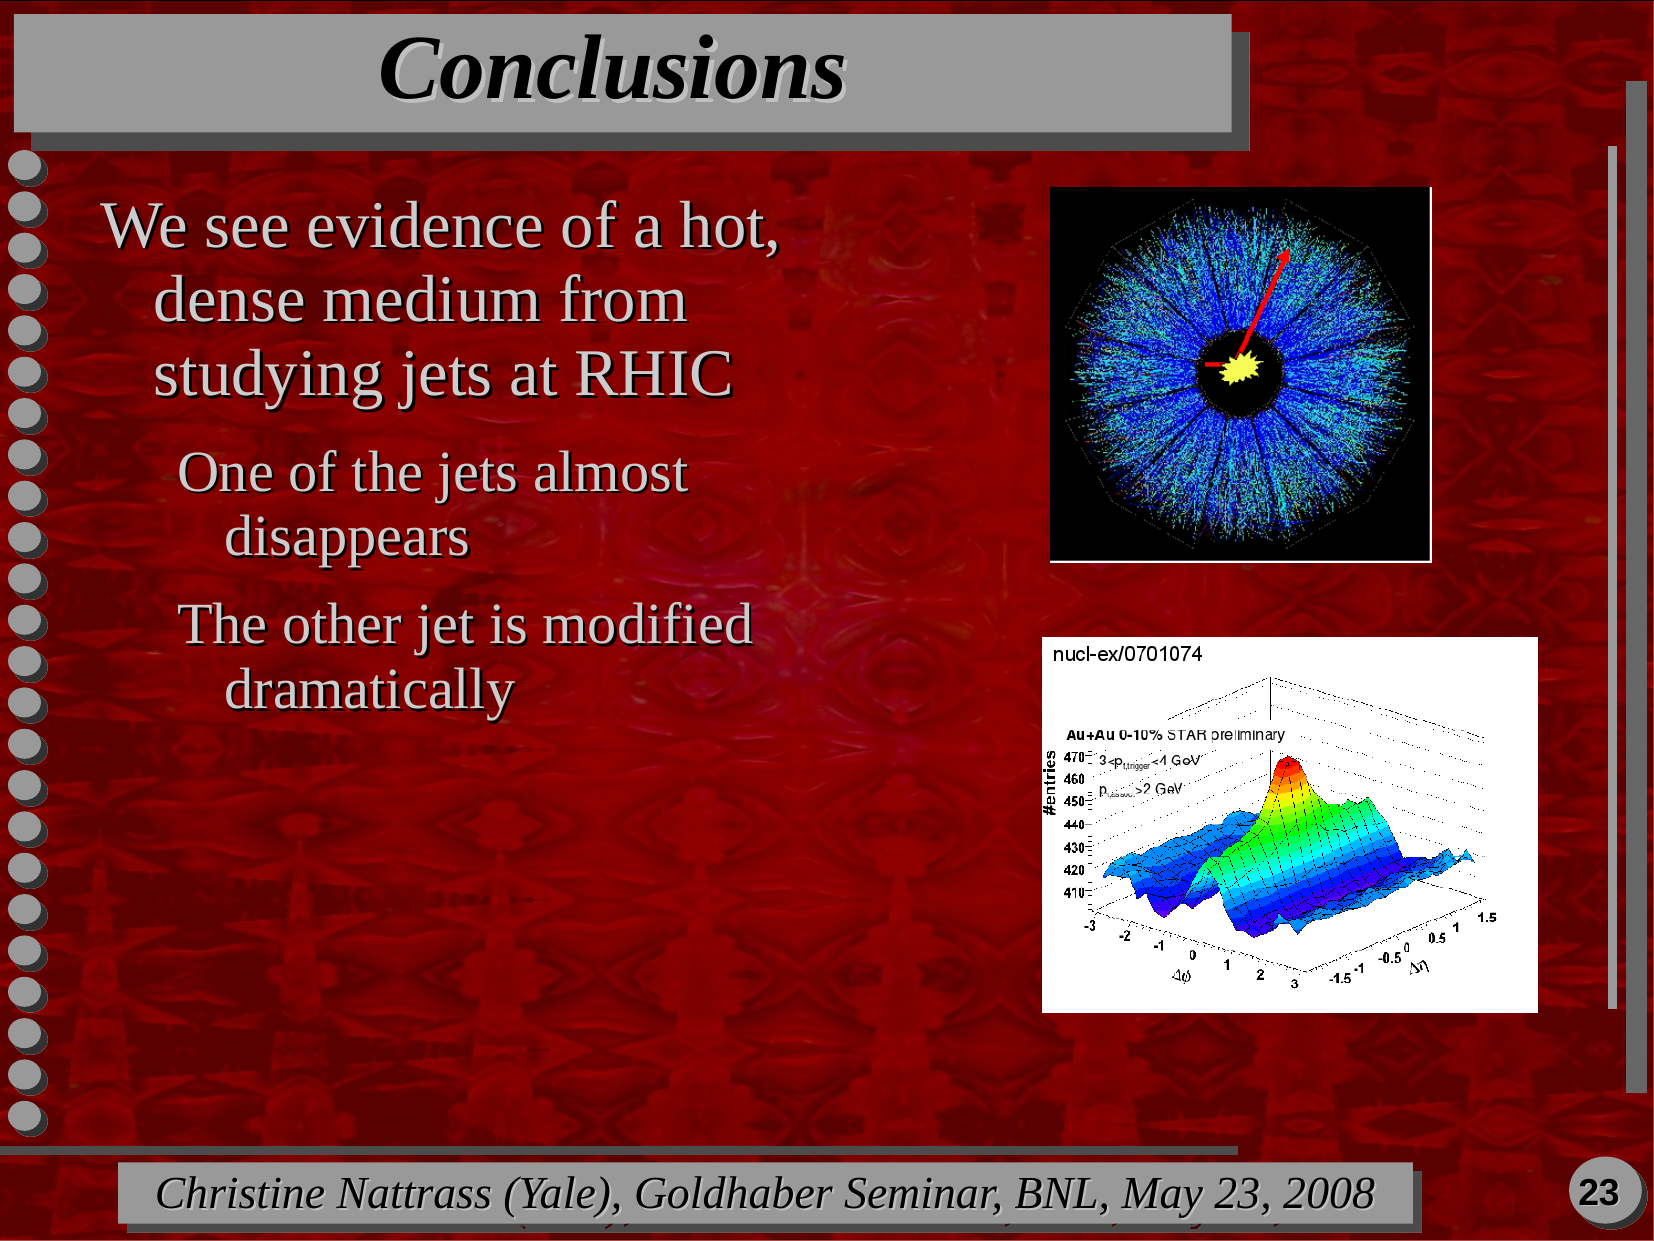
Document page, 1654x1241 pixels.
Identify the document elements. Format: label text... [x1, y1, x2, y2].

picture [1050, 187, 1432, 563]
list We see evidence of a hot, dense medium from studying jets at RHIC One of the jets almost disappears The other jet is modified dramatically [82, 187, 901, 1095]
title Conclusions [0, 0, 1232, 145]
picture [1042, 637, 1538, 1013]
